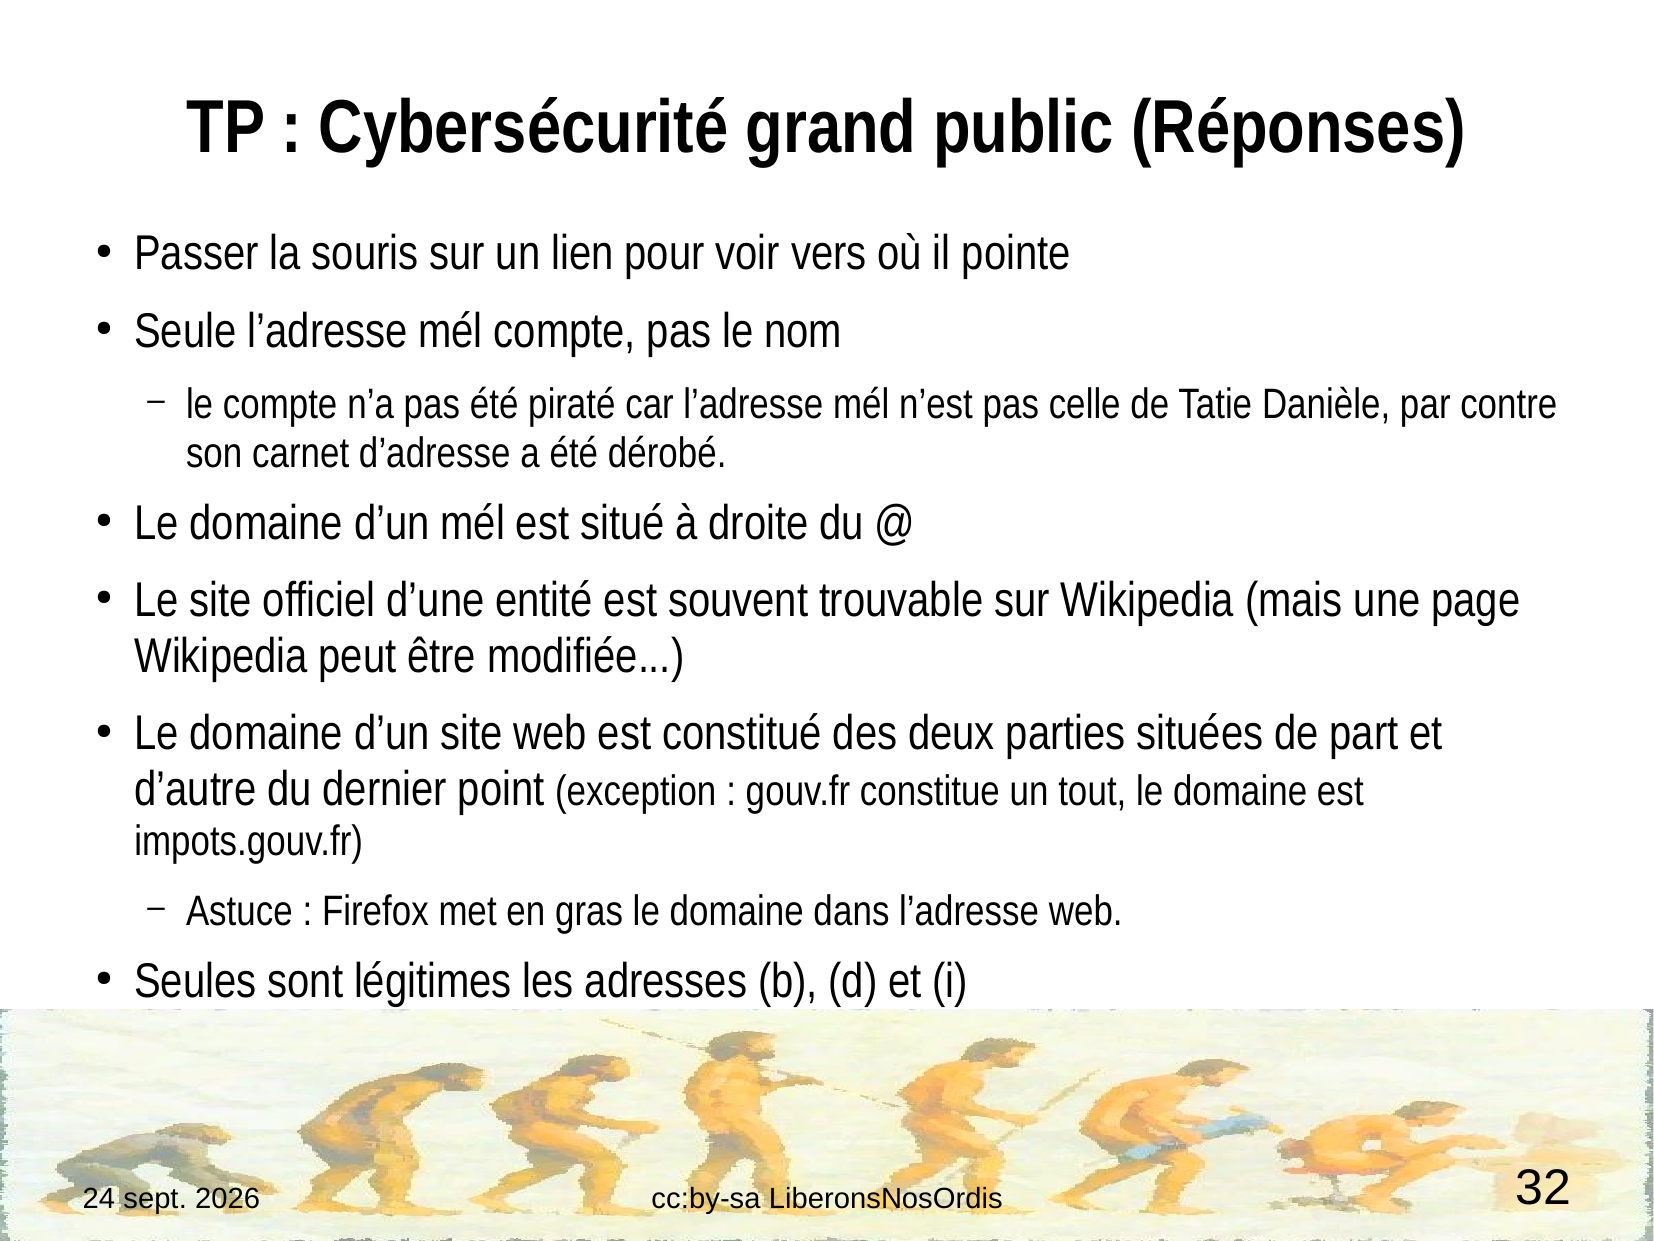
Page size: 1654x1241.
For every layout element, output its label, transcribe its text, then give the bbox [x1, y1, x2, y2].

list Passer la souris sur un lien pour voir vers où il pointe Seule l’adresse mél compte, pas le nom le compte n’a pas été piraté car l’adresse mél n’est pas celle de Tatie Danièle, par contre son carnet d’adresse a été dérobé. Le domaine d’un mél est situé à droite du @ Le site officiel d’une entité est souvent trouvable sur Wikipedia (mais une page Wikipedia peut être modifiée...) Le domaine d’un site web est constitué des deux parties situées de part et d’autre du dernier point (exception : gouv.fr constitue un tout, le domaine est impots.gouv.fr) Astuce : Firefox met en gras le domaine dans l’adresse web. Seules sont légitimes les adresses (b), (d) et (i) [82, 224, 1571, 1010]
title TP : Cybersécurité grand public (Réponses) [82, 49, 1571, 201]
picture [0, 1009, 1654, 1241]
